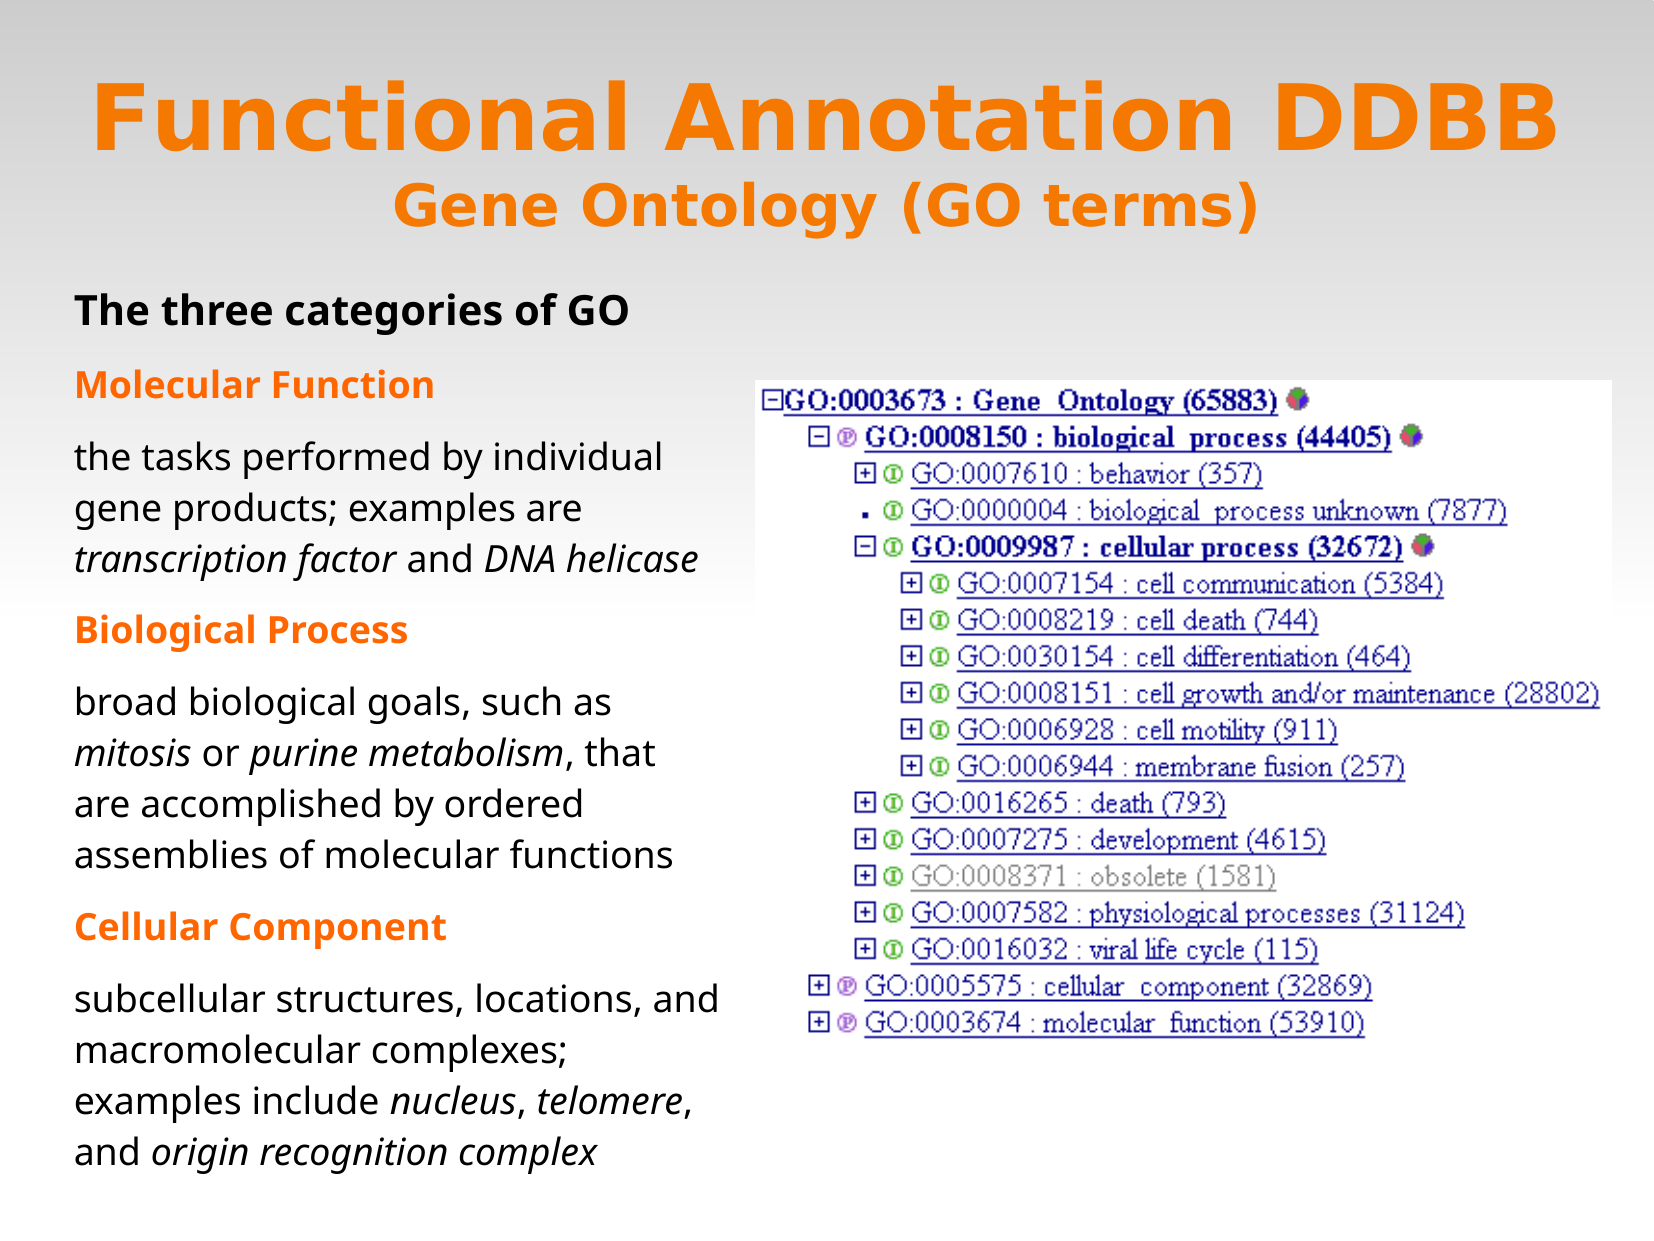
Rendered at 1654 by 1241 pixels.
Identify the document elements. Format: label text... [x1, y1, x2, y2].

text_box The three categories of GO Molecular Function the tasks performed by individual gene products; examples are transcription factor and DNA helicase Biological Process broad biological goals, such as mitosis or purine metabolism, that are accomplished by ordered assemblies of molecular functions Cellular Component subcellular structures, locations, and macromolecular complexes; examples include nucleus, telomere, and origin recognition complex [59, 272, 736, 1185]
title Functional Annotation DDBB Gene Ontology (GO terms) [82, 49, 1571, 257]
picture [755, 380, 1612, 1052]
